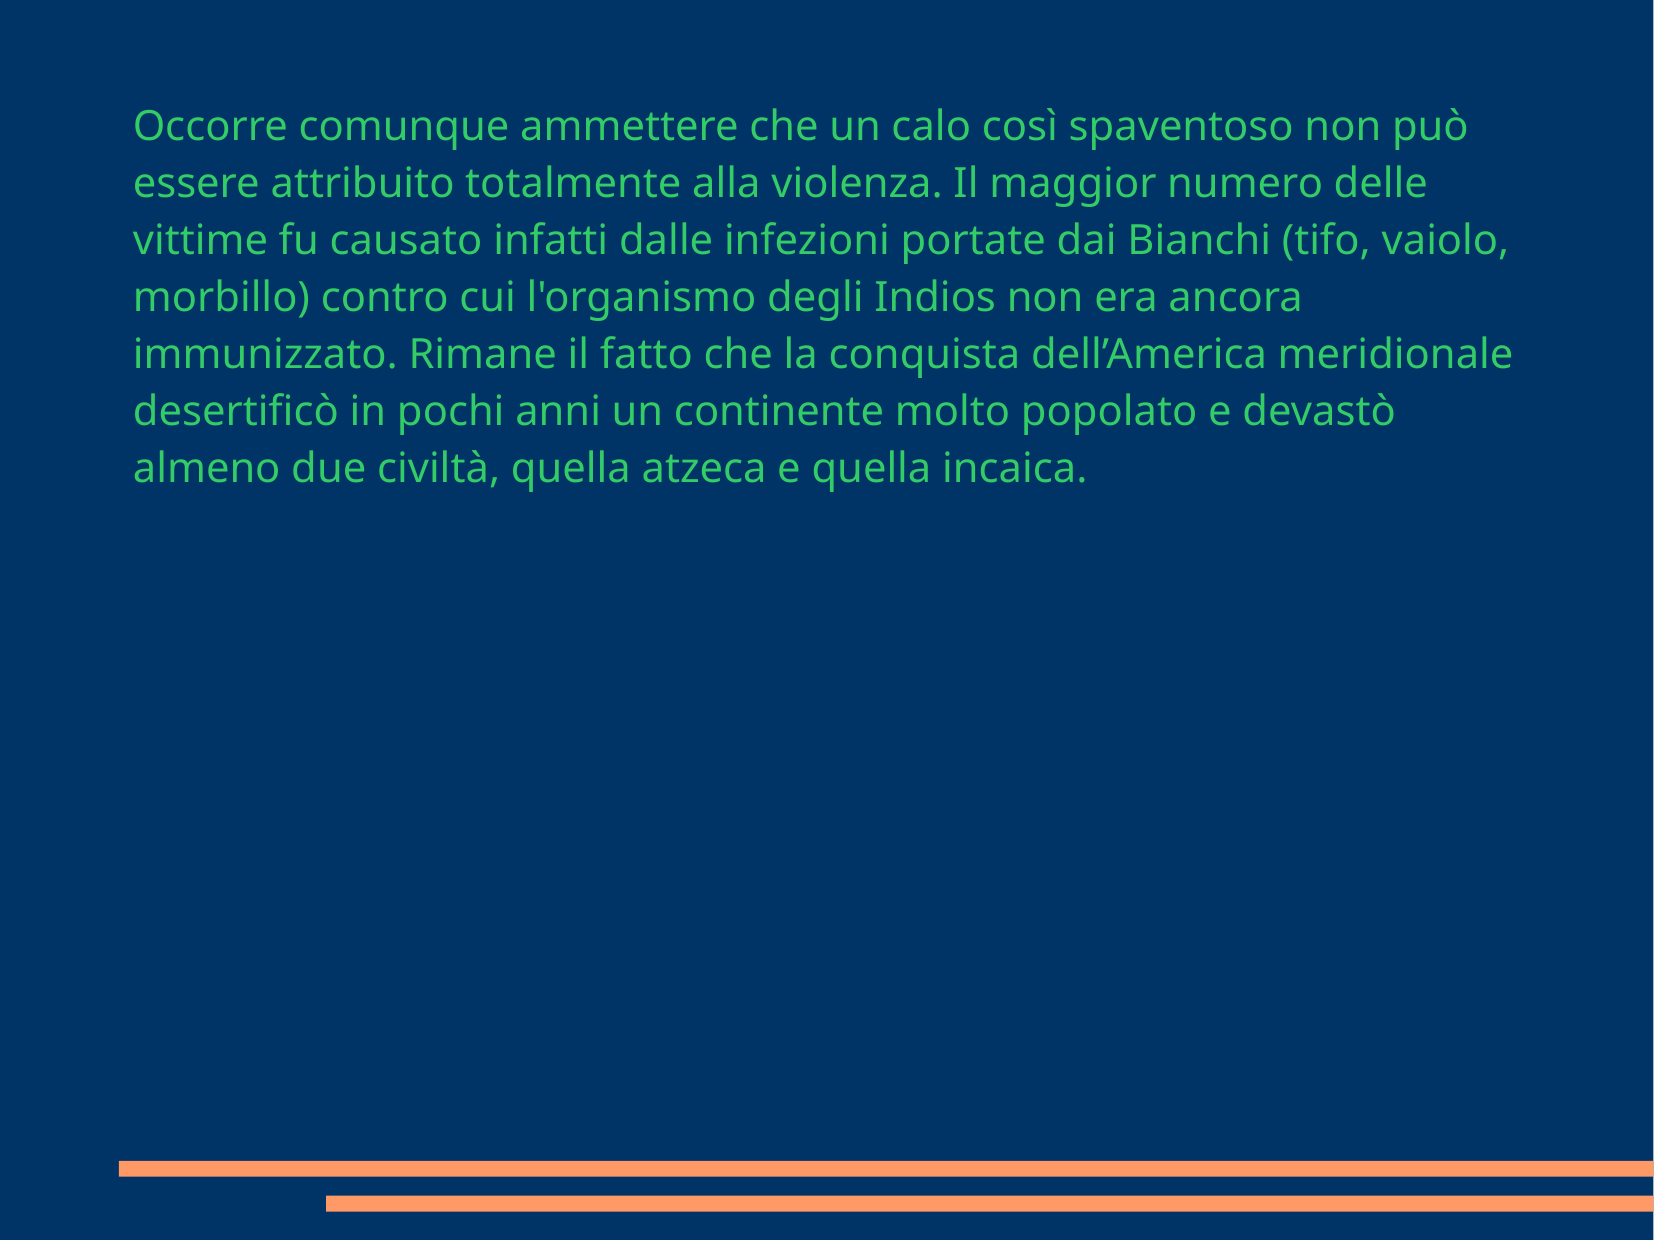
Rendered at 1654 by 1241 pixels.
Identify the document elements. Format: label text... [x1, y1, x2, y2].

text_box Occorre comunque ammettere che un calo così spaventoso non può essere attribuito totalmente alla violenza. Il maggior numero delle vittime fu causato infatti dalle infezioni portate dai Bianchi (tifo, vaiolo, morbillo) contro cui l'organismo degli Indios non era ancora immunizzato. Rimane il fatto che la conquista dell’America meridionale desertificò in pochi anni un continente molto popolato e devastò almeno due civiltà, quella atzeca e quella incaica. [118, 88, 1536, 742]
text_box [88, 59, 1565, 965]
